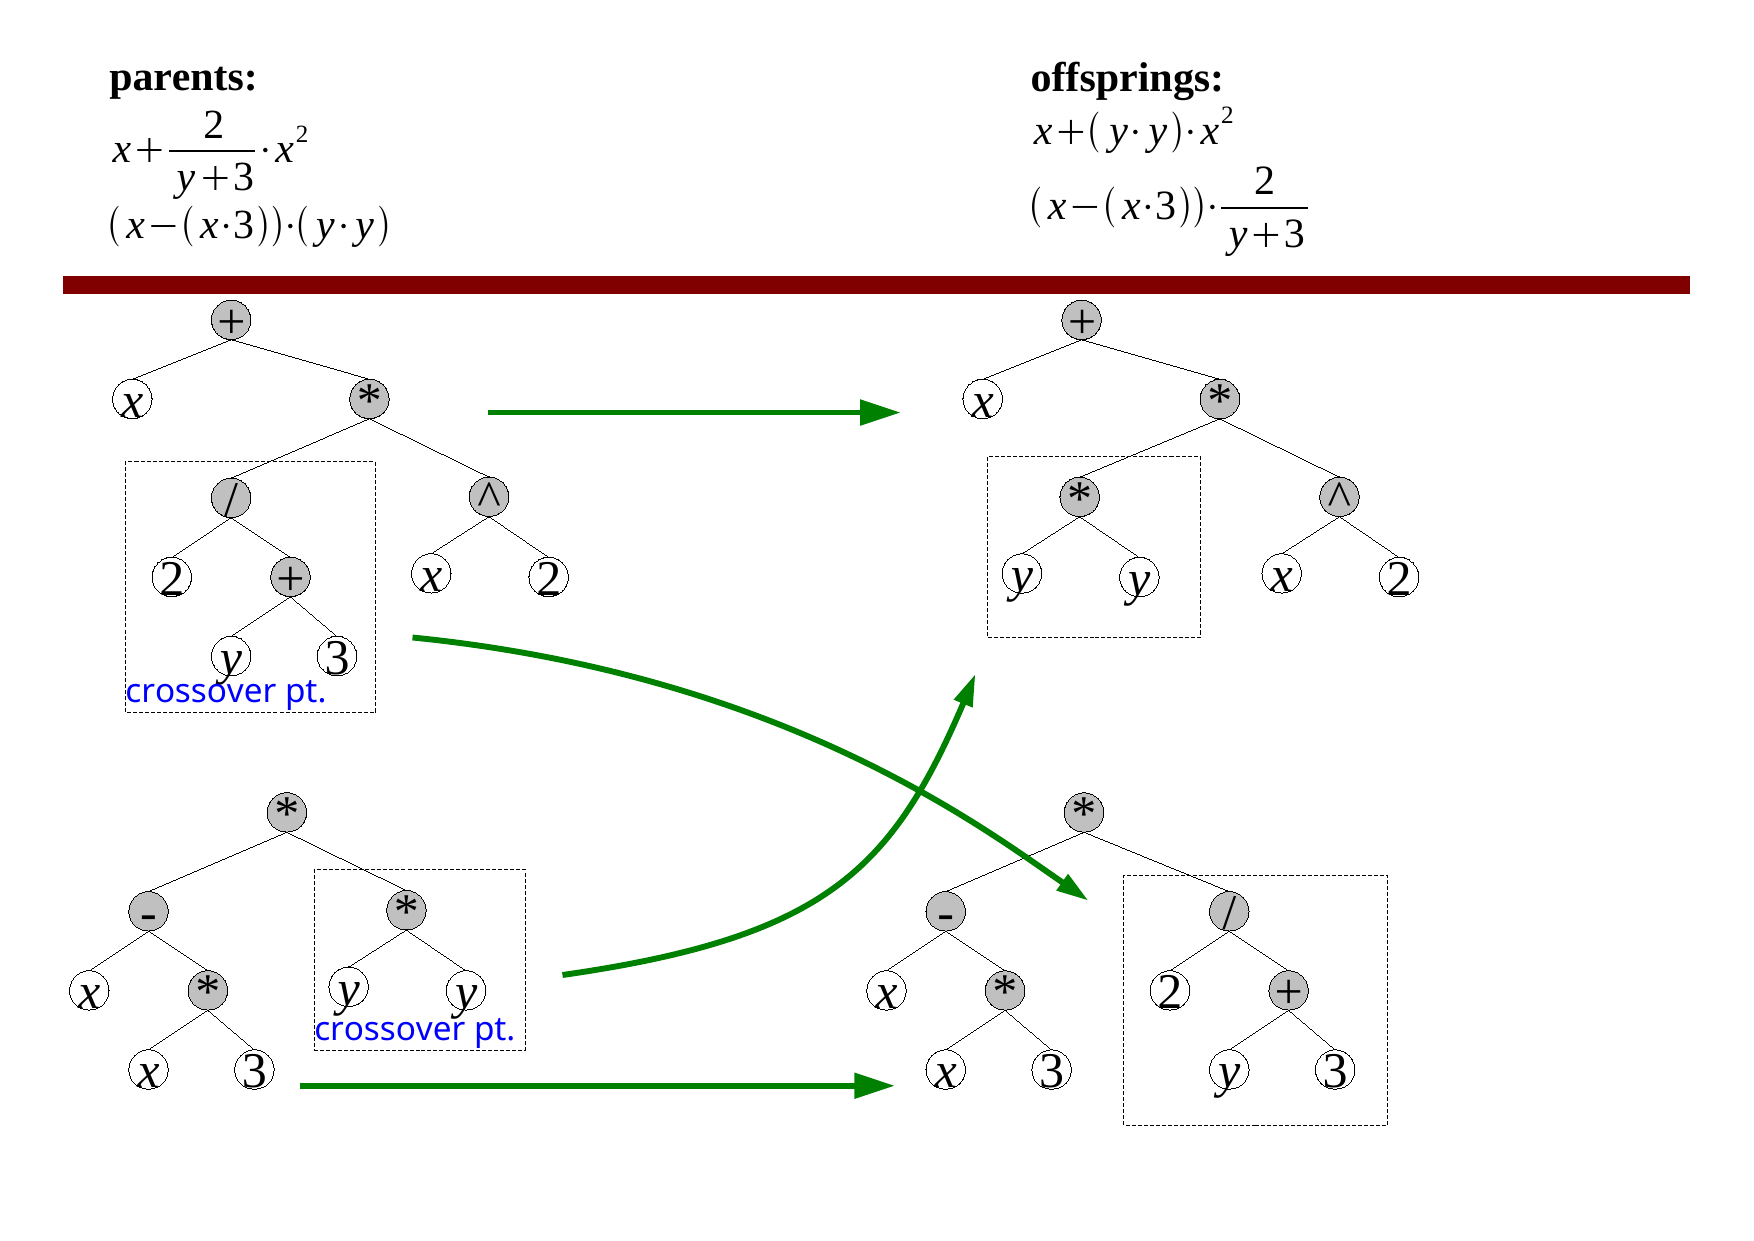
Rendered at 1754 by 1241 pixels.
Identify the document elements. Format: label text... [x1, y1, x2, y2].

text_box * [267, 792, 307, 832]
text_box x [124, 408, 140, 419]
text_box x [962, 379, 1003, 417]
chart [1022, 53, 1316, 257]
text_box * [188, 970, 228, 1011]
text_box 2 [528, 557, 569, 595]
text_box x [925, 1049, 966, 1090]
text_box * [1064, 792, 1104, 833]
text_box 2 [1379, 557, 1419, 595]
text_box 2 [1150, 970, 1190, 1011]
text_box x [128, 1049, 169, 1090]
text_box y [1002, 553, 1042, 594]
text_box / [1209, 891, 1250, 931]
text_box ^ [1319, 477, 1360, 517]
text_box x [422, 582, 440, 594]
text_box ^ [469, 477, 509, 517]
text_box y [1119, 557, 1160, 597]
text_box + [1061, 300, 1102, 340]
text_box + [1268, 970, 1309, 1011]
text_box - [925, 891, 966, 931]
text_box * [985, 970, 1025, 1011]
text_box x [1261, 553, 1302, 594]
text_box * [349, 379, 390, 419]
text_box x [411, 553, 452, 591]
text_box x [975, 408, 991, 419]
text_box + [211, 300, 251, 340]
text_box x [80, 999, 98, 1011]
text_box 3 [1315, 1049, 1355, 1090]
text_box - [128, 891, 169, 931]
text_box * [1059, 477, 1100, 517]
text_box x [866, 970, 907, 1011]
text_box crossover pt. [314, 869, 526, 1051]
text_box 3 [234, 1049, 275, 1090]
text_box crossover pt. [125, 461, 376, 713]
text_box x [112, 379, 153, 417]
text_box * [1200, 379, 1240, 419]
text_box y [1209, 1049, 1250, 1090]
text_box x [69, 970, 110, 1008]
chart [101, 53, 397, 250]
text_box 3 [1031, 1049, 1072, 1090]
